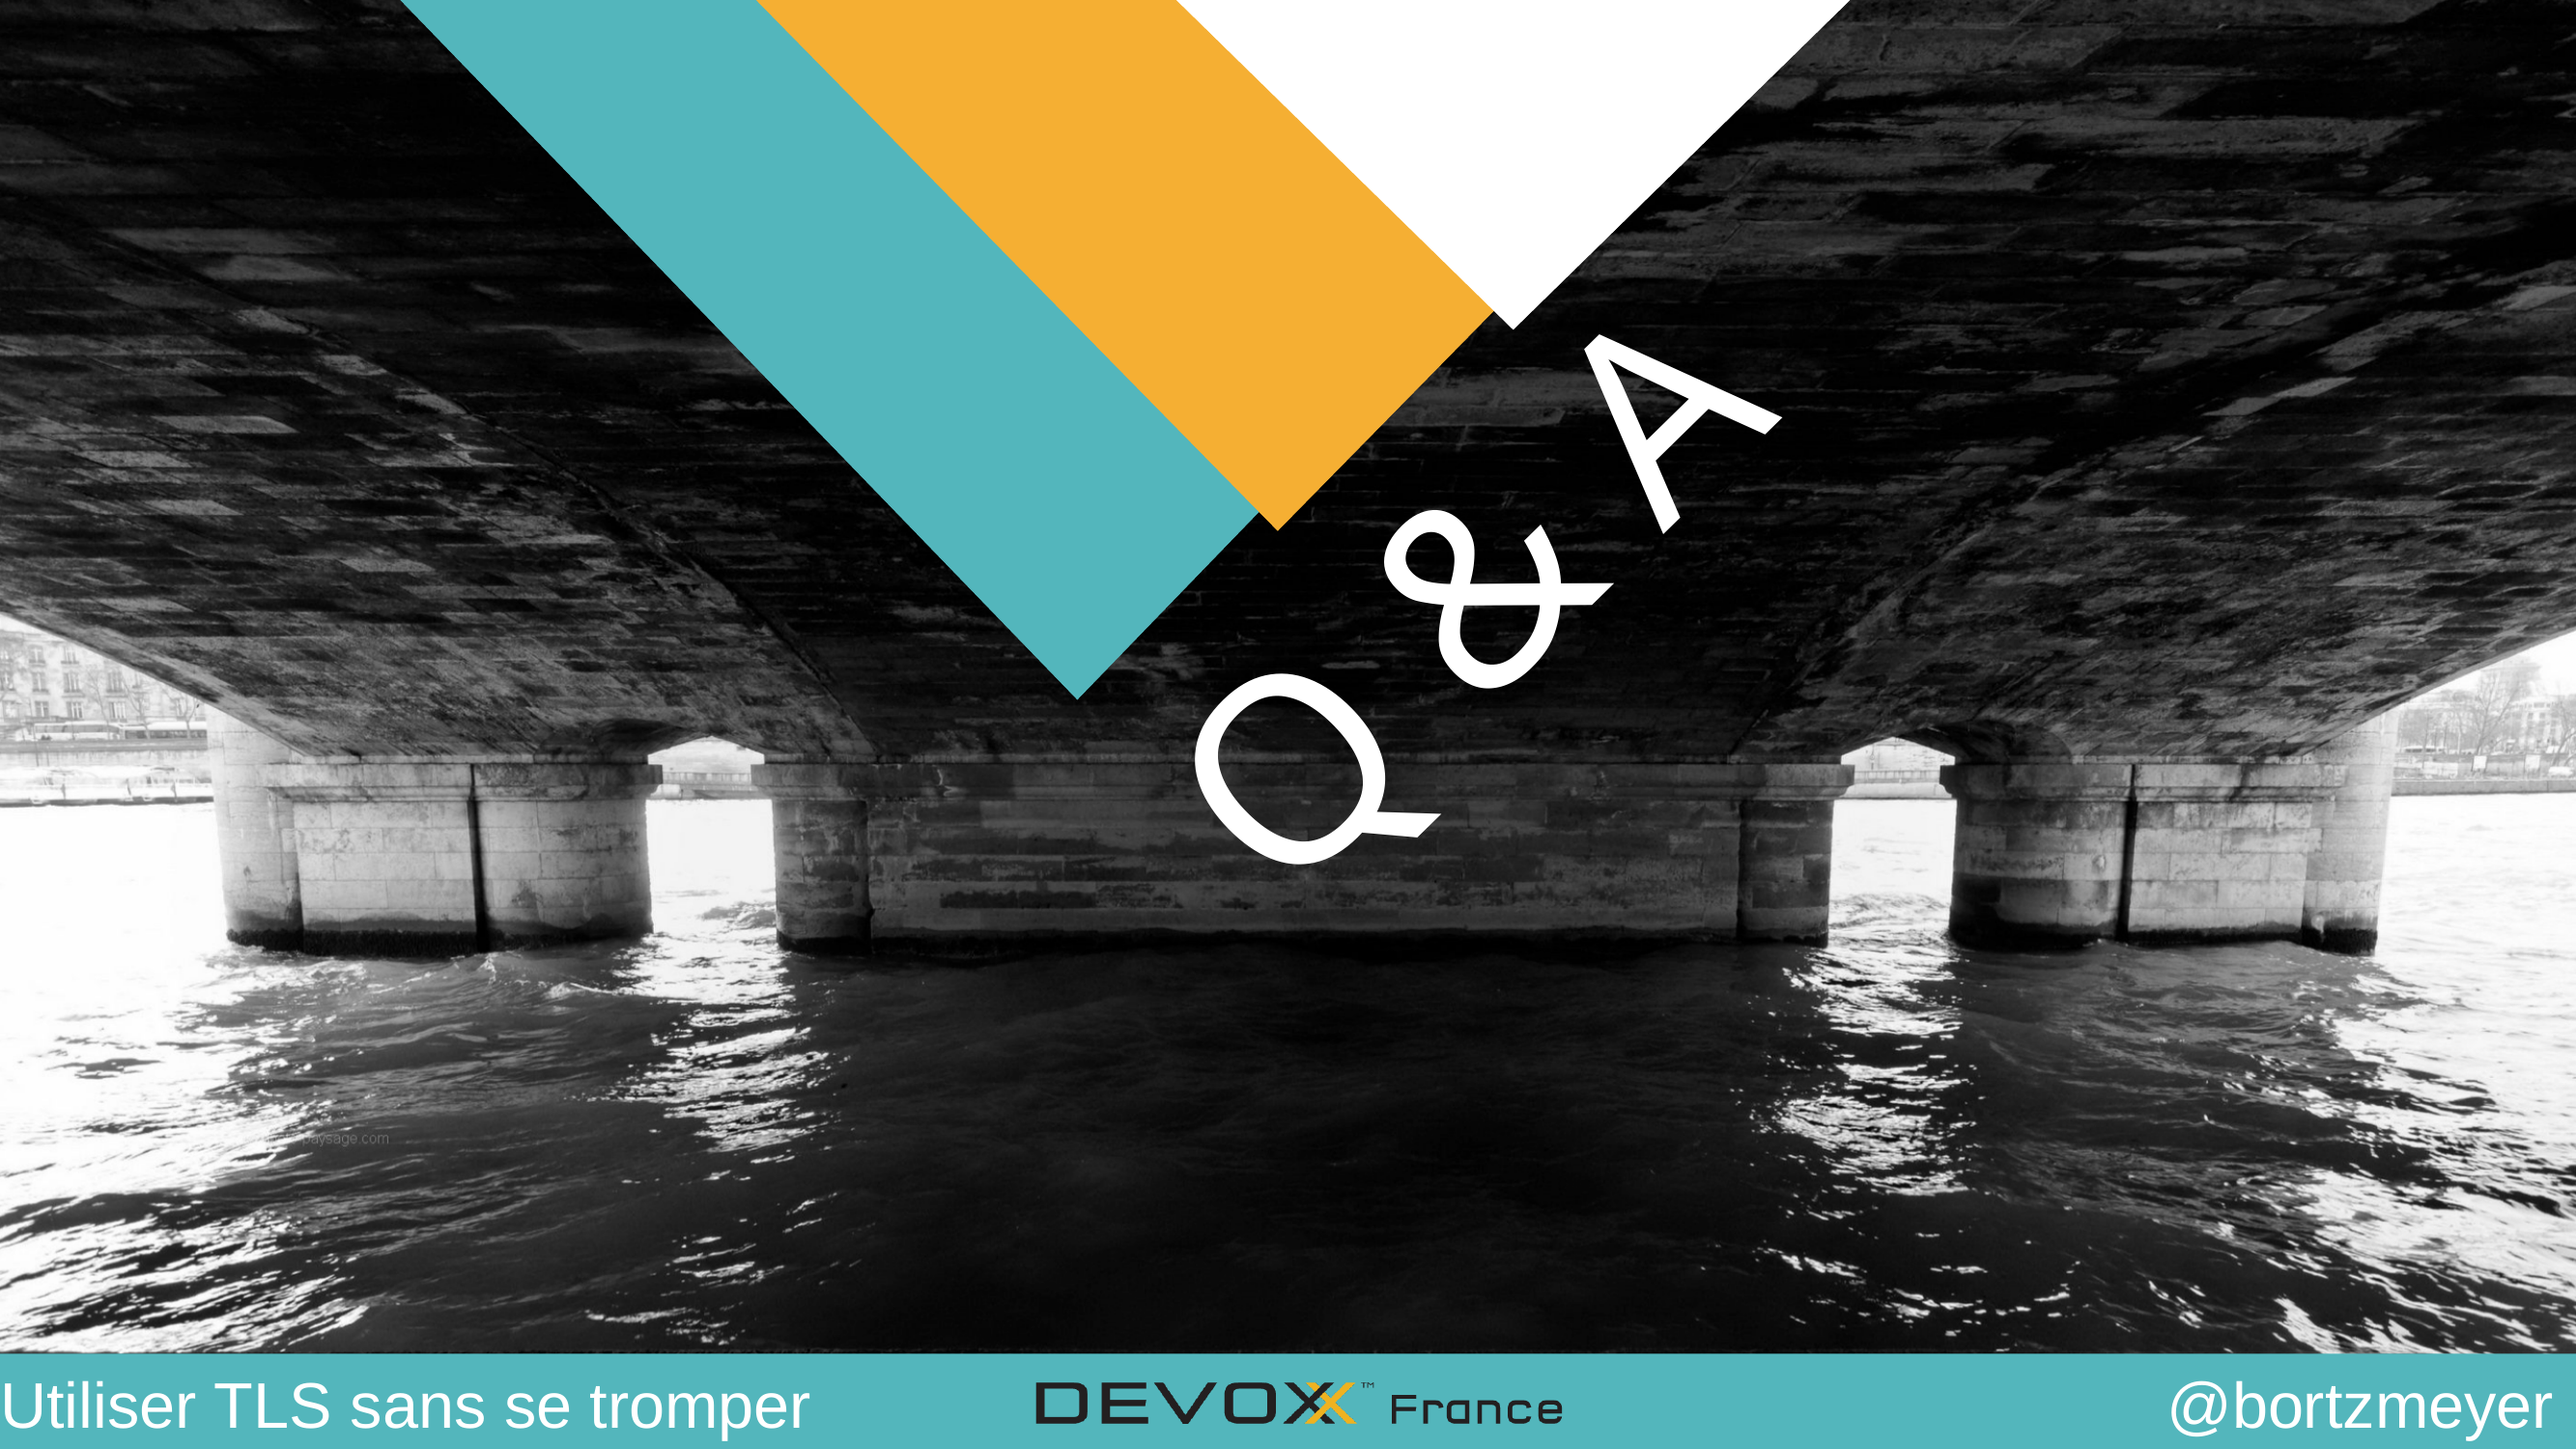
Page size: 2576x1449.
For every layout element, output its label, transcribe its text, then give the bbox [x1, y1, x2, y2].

title Q & A [1099, 0, 2481, 1195]
picture [1021, 1367, 1572, 1435]
picture [0, 0, 2576, 1353]
